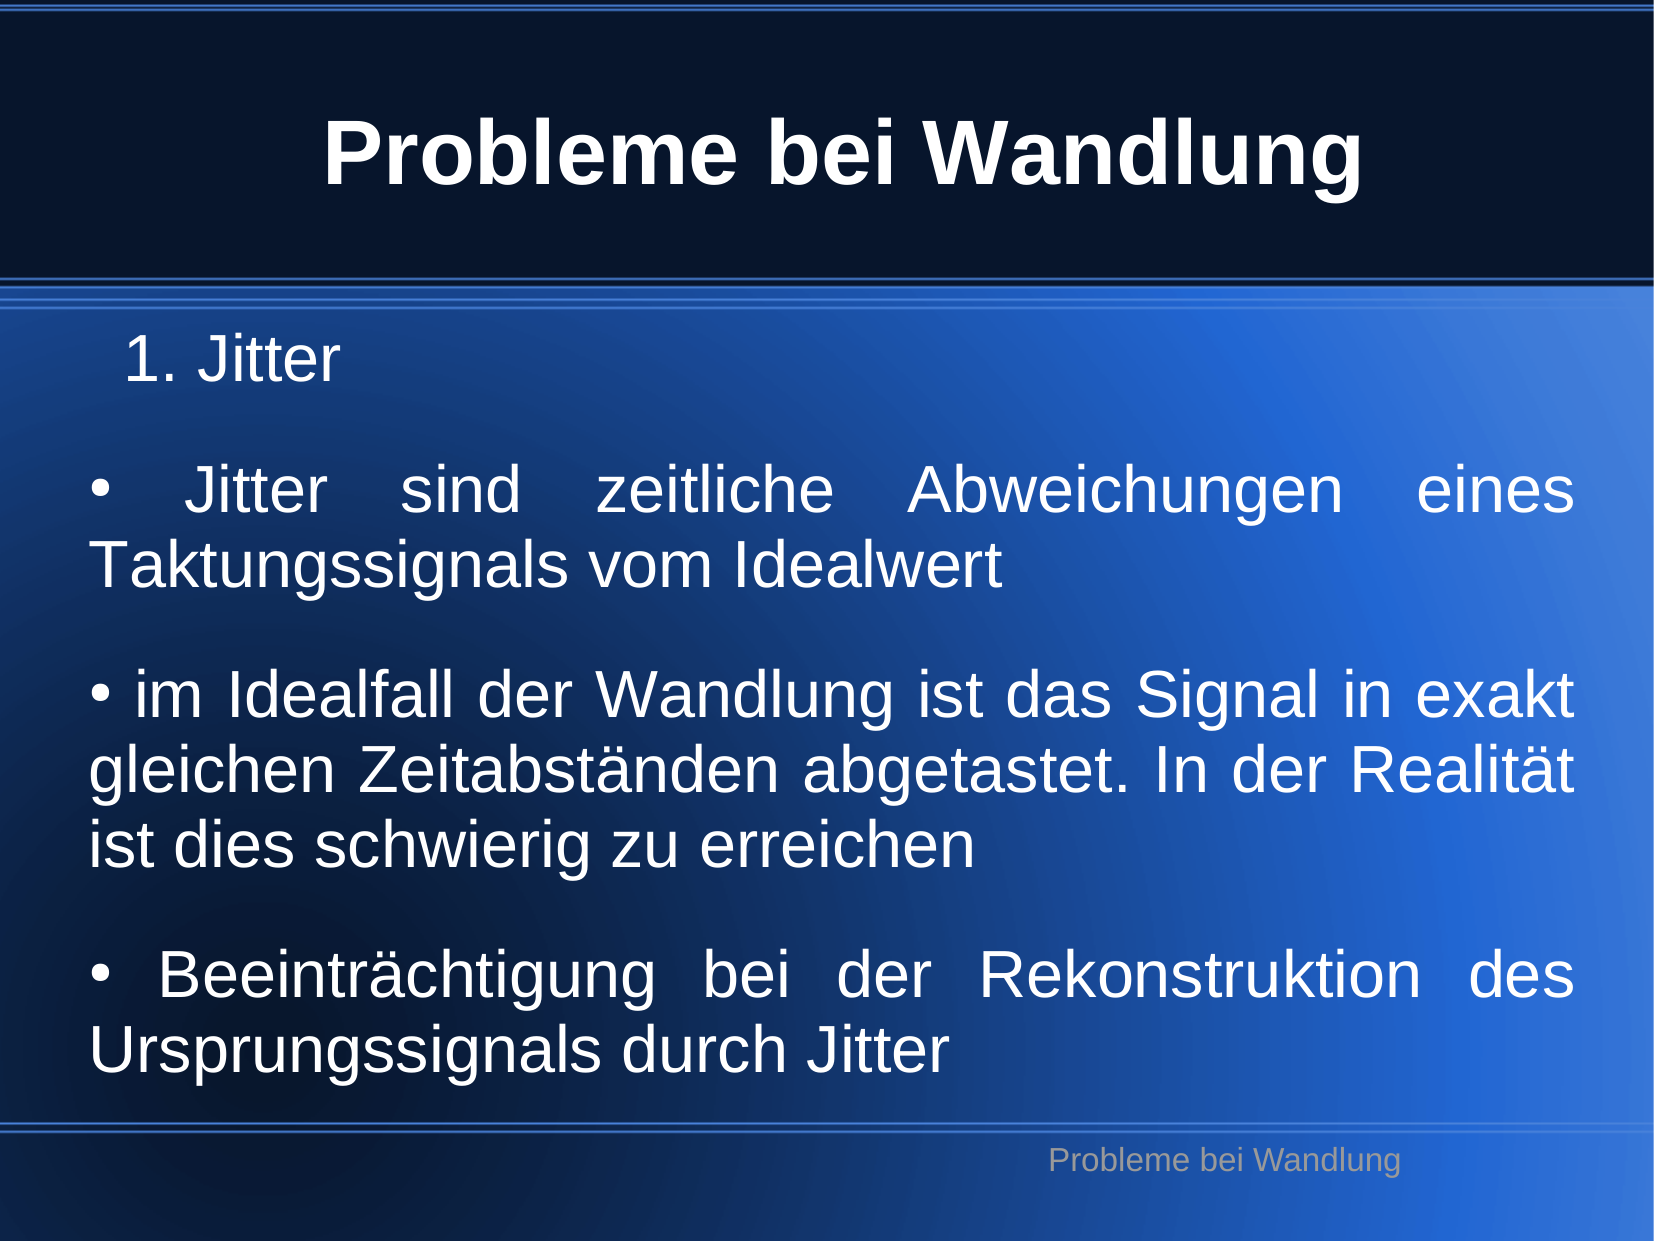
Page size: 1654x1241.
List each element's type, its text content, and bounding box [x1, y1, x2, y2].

title Probleme bei Wandlung [82, 49, 1571, 257]
subtitle 1. Jitter Jitter sind zeitliche Abweichungen eines Taktungssignals vom Idealwert im Idealfall der Wandlung ist das Signal in exakt gleichen Zeitabständen abgetastet. In der Realität ist dies schwierig zu erreichen Beeinträchtigung bei der Rekonstruktion des Ursprungssignals durch Jitter [88, 321, 1577, 1152]
picture [0, 0, 1654, 1241]
text_box Probleme bei Wandlung [1033, 1133, 1447, 1186]
